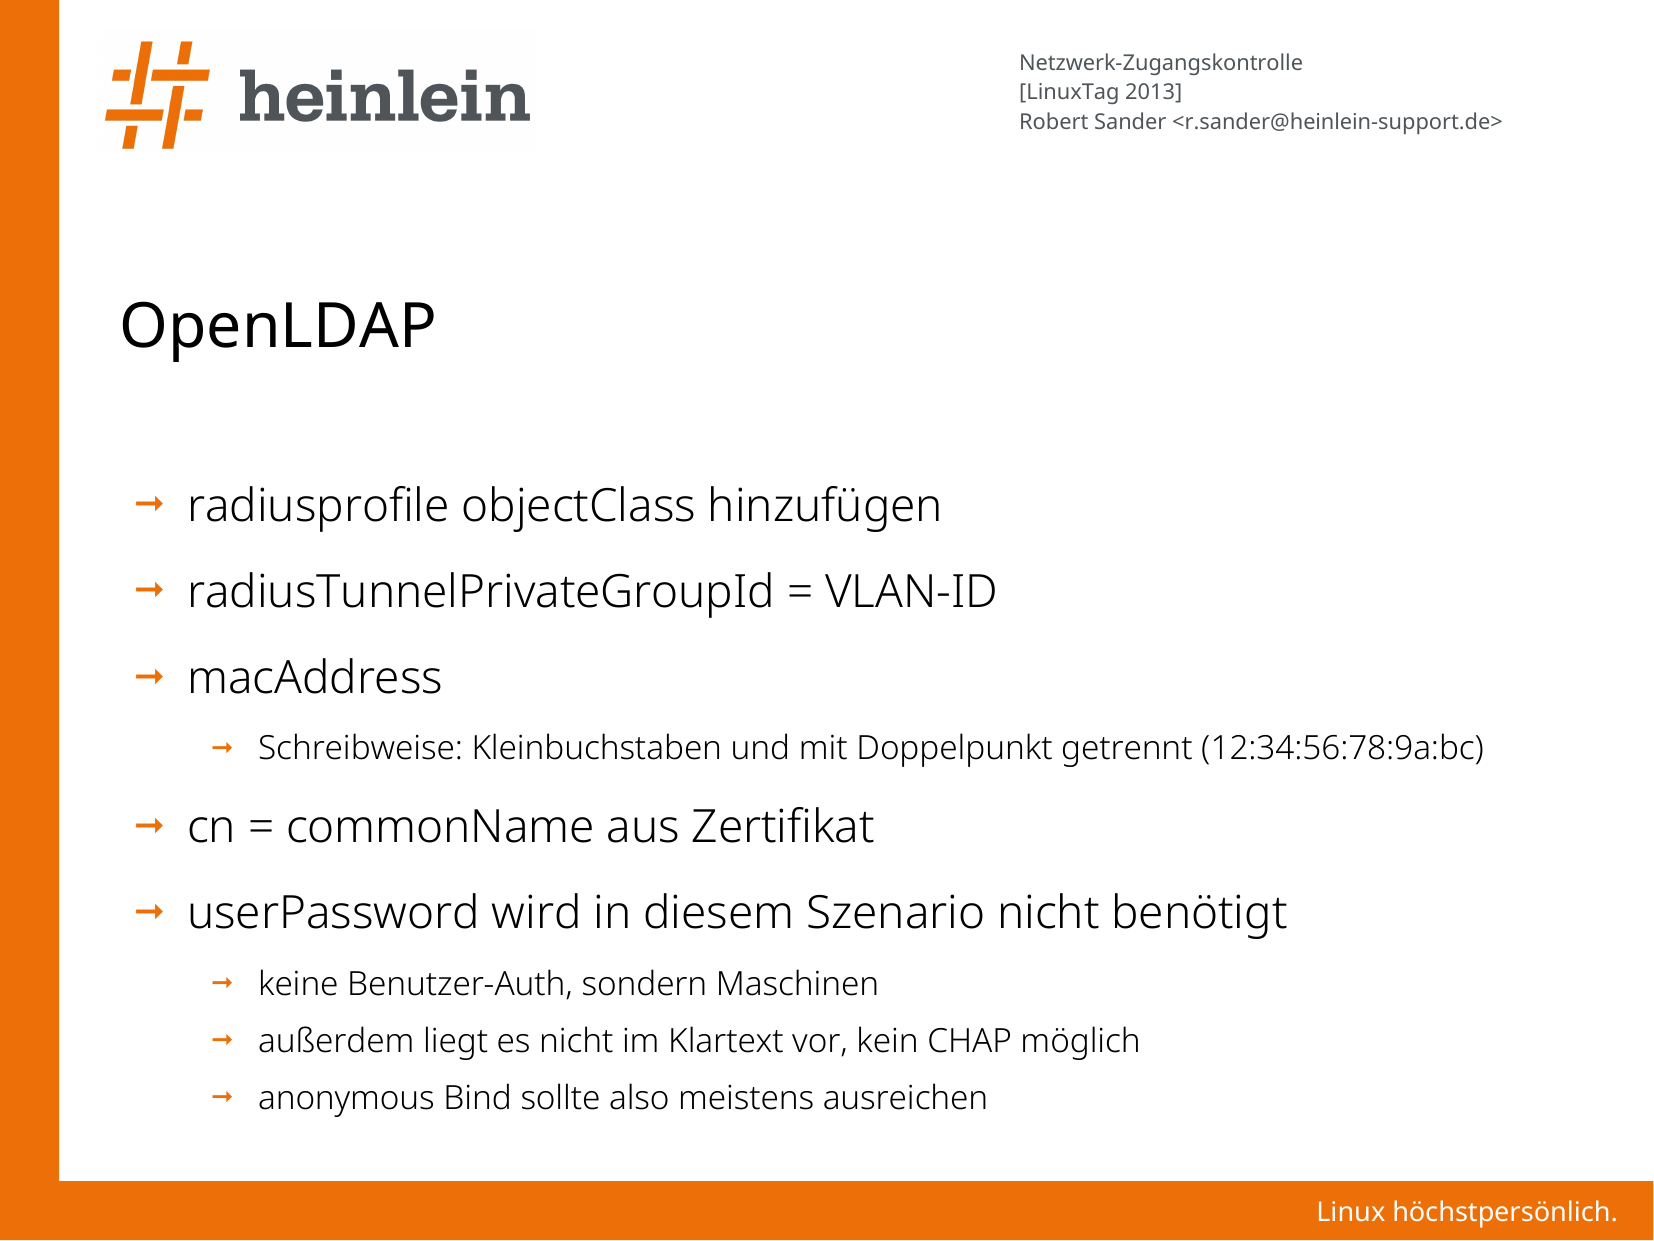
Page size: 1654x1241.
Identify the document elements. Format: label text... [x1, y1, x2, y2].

list radiusprofile objectClass hinzufügen radiusTunnelPrivateGroupId = VLAN-ID macAddress Schreibweise: Kleinbuchstaben und mit Doppelpunkt getrennt (12:34:56:78:9a:bc) cn = commonName aus Zertifikat userPassword wird in diesem Szenario nicht benötigt keine Benutzer-Auth, sondern Maschinen außerdem liegt es nicht im Klartext vor, kein CHAP möglich anonymous Bind sollte also meistens ausreichen [116, 471, 1570, 1146]
title OpenLDAP [119, 248, 1538, 367]
picture [98, 27, 539, 158]
